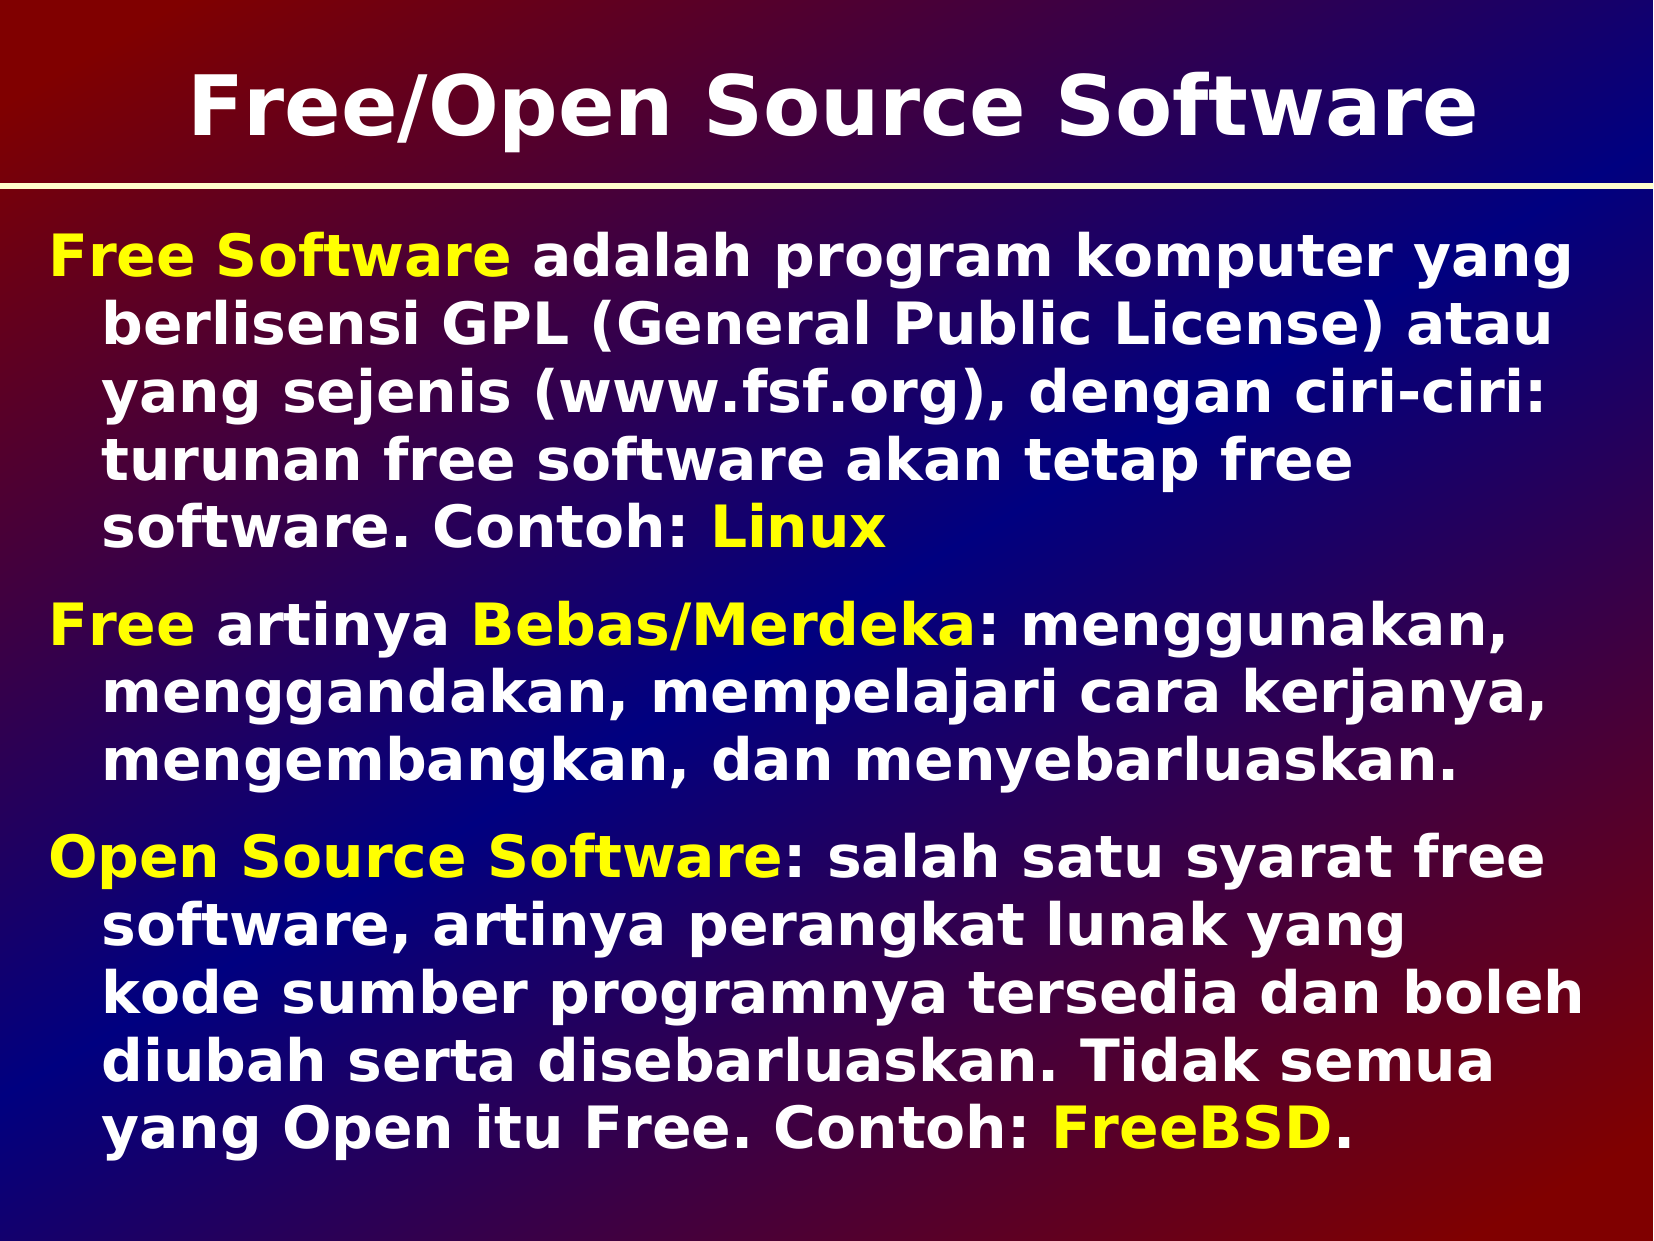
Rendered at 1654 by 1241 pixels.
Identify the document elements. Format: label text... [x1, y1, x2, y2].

list Free Software adalah program komputer yang berlisensi GPL (General Public License) atau yang sejenis (www.fsf.org), dengan ciri-ciri: turunan free software akan tetap free software. Contoh: Linux Free artinya Bebas/Merdeka: menggunakan, menggandakan, mempelajari cara kerjanya, mengembangkan, dan menyebarluaskan. Open Source Software: salah satu syarat free software, artinya perangkat lunak yang kode sumber programnya tersedia dan boleh diubah serta disebarluaskan. Tidak semua yang Open itu Free. Contoh: FreeBSD. [30, 222, 1587, 1172]
title Free/Open Source Software [127, 11, 1540, 203]
